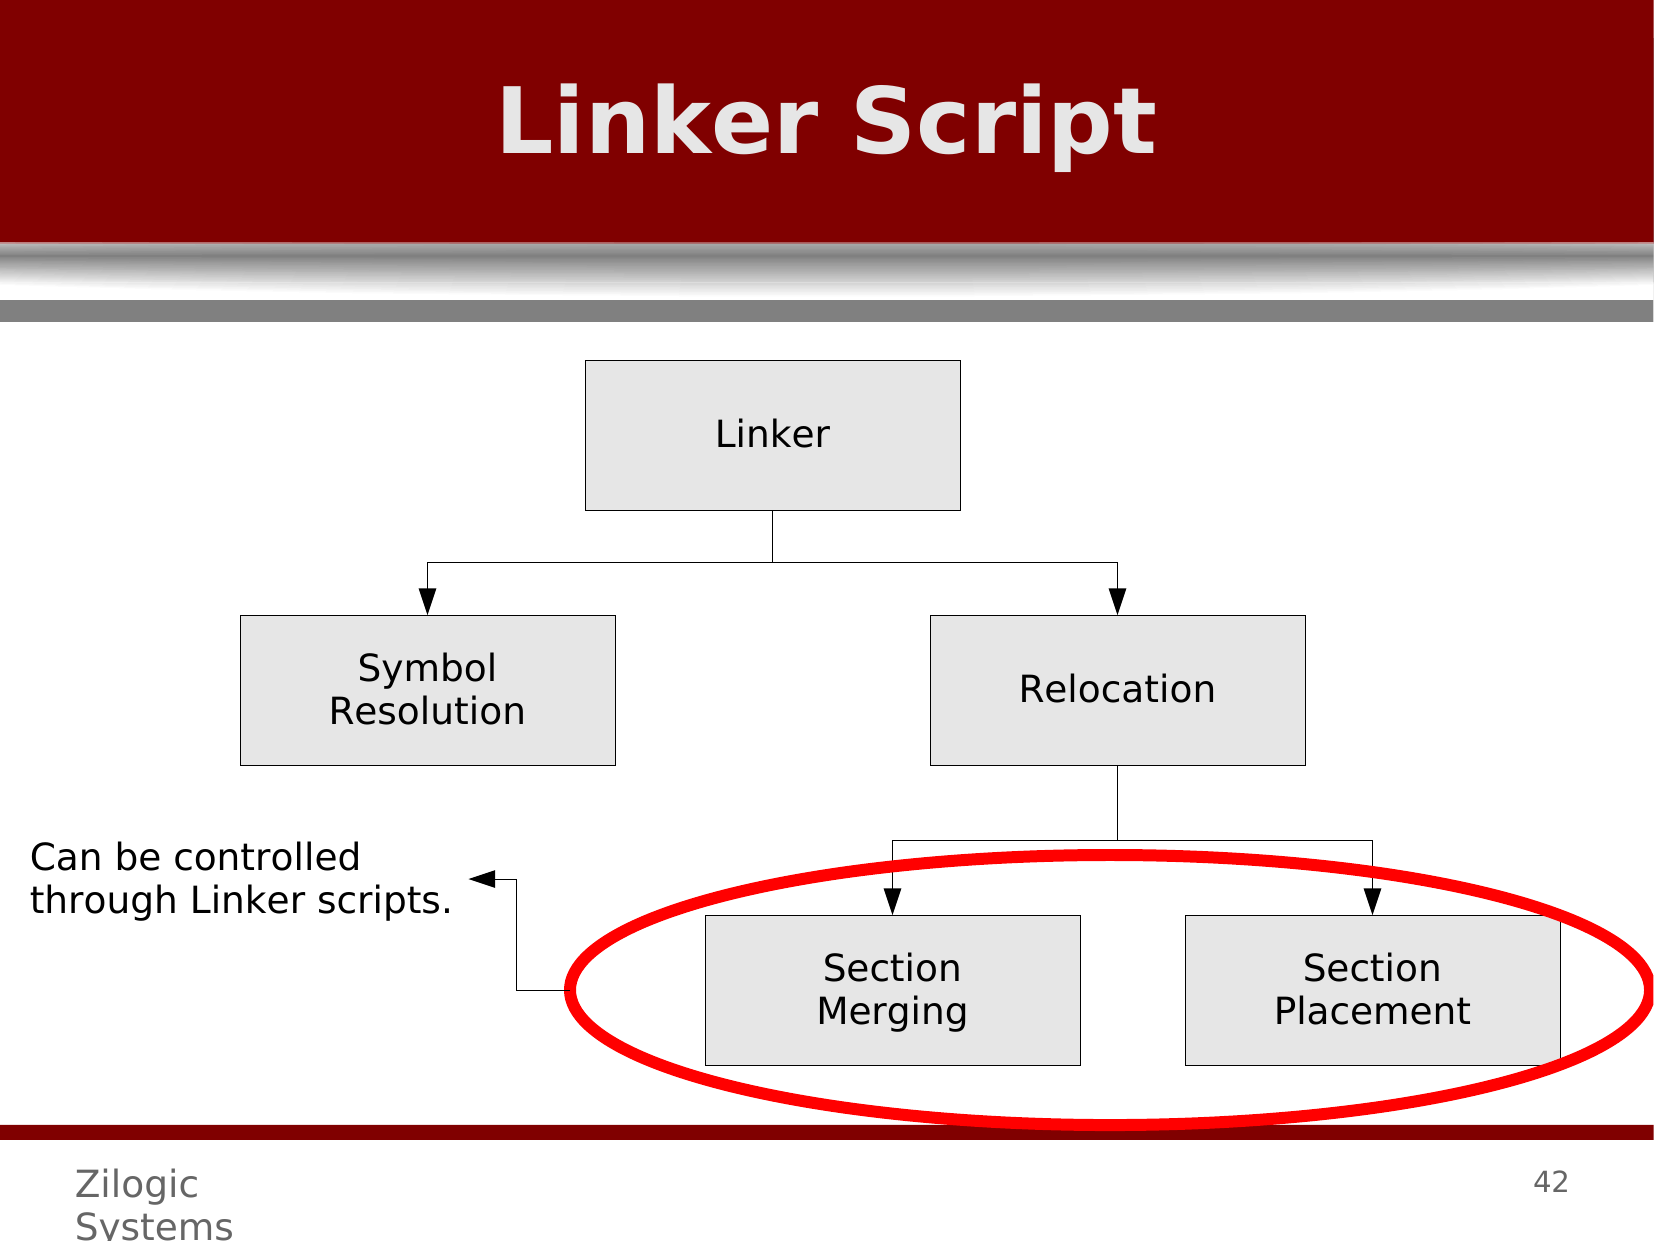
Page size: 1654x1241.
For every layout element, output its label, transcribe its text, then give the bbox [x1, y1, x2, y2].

text_box Section Placement [1185, 915, 1561, 1066]
title Linker Script [82, 18, 1571, 226]
text_box Linker [585, 360, 961, 511]
text_box Symbol Resolution [240, 615, 616, 766]
text_box Can be controlled through Linker scripts. [15, 828, 460, 931]
text_box Section Merging [705, 915, 1081, 1066]
text_box Relocation [930, 615, 1306, 766]
